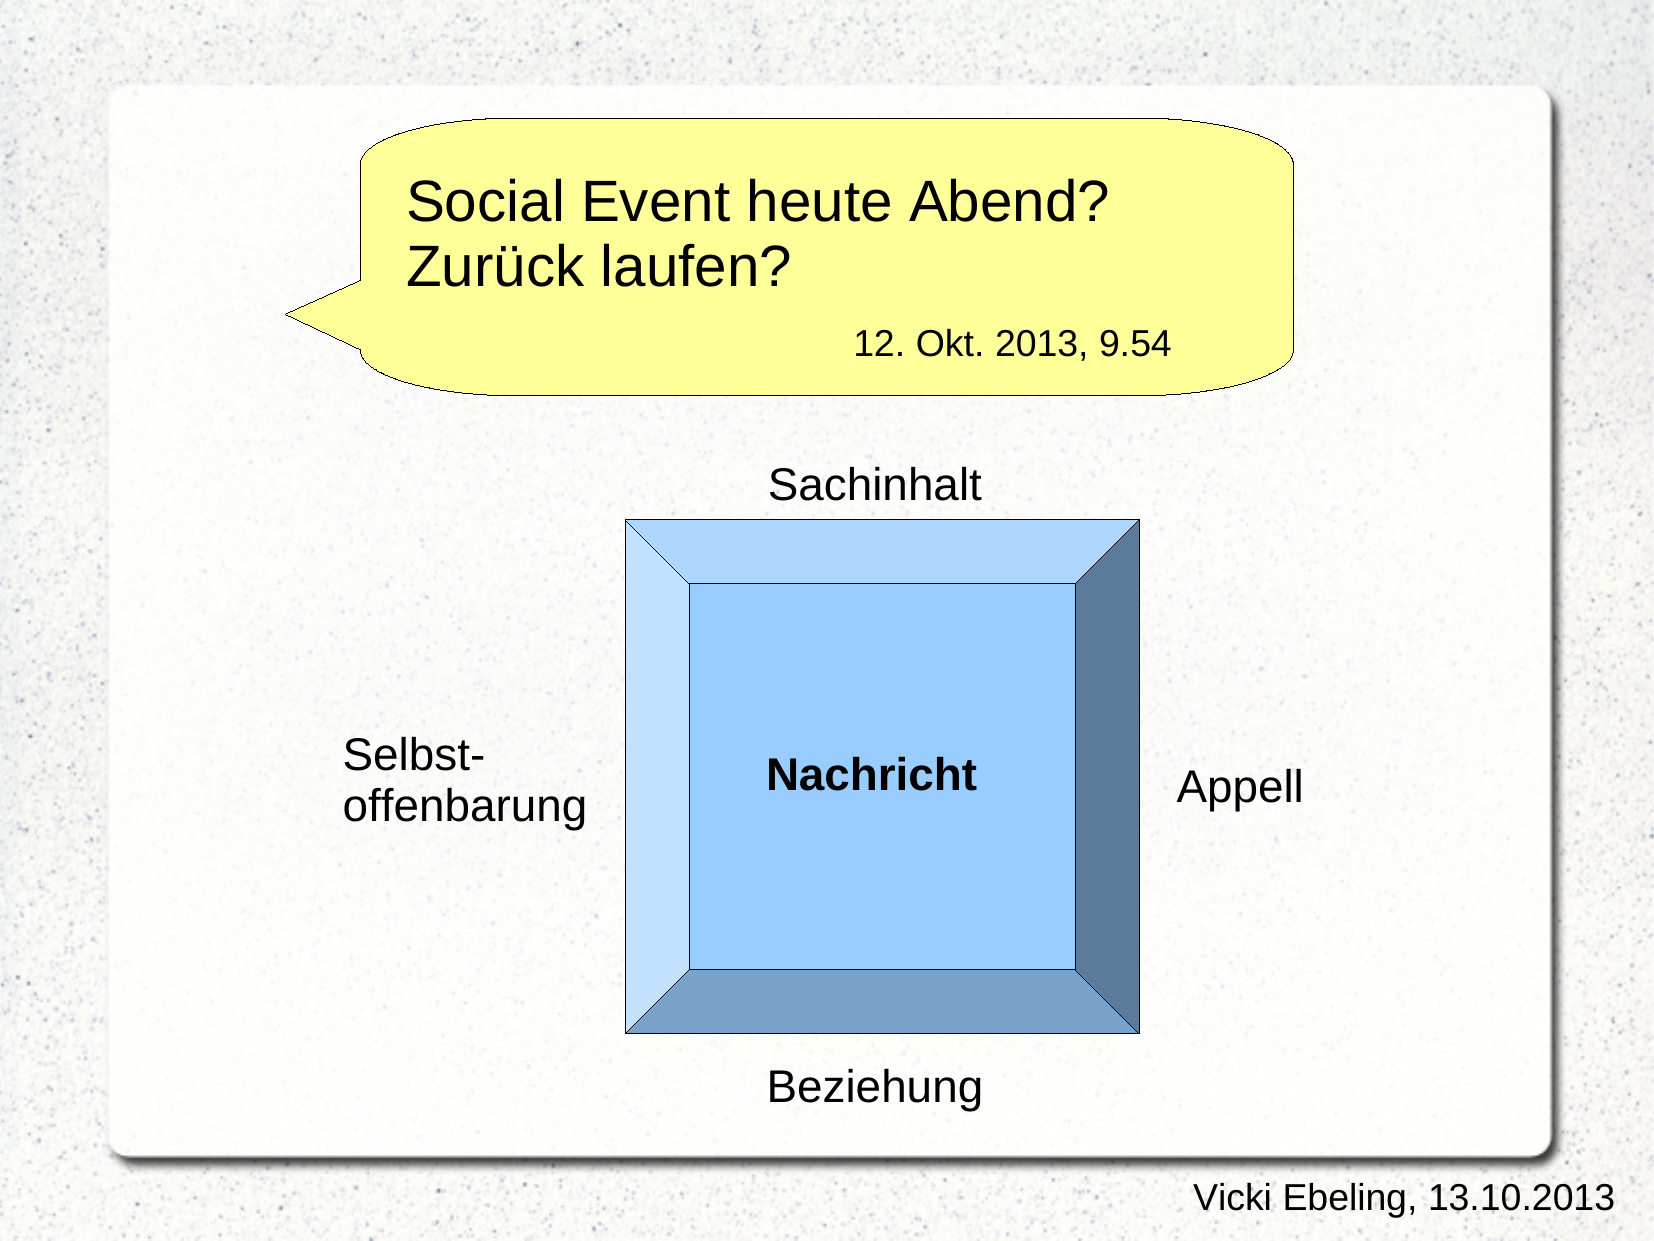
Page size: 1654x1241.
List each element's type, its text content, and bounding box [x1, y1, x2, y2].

text_box Selbst- offenbarung [327, 721, 620, 845]
text_box Vicki Ebeling, 13.10.2013 [1178, 1169, 1630, 1227]
text_box Nachricht [751, 741, 1007, 810]
text_box Beziehung [751, 1053, 1013, 1123]
text_box Sachinhalt [753, 451, 1012, 520]
text_box Social Event heute Abend? Zurück laufen? [391, 161, 1126, 307]
picture [0, 0, 1654, 1241]
text_box 12. Okt. 2013, 9.54 [838, 315, 1188, 373]
text_box [626, 519, 1140, 1034]
text_box [285, 118, 1294, 396]
text_box Appell [1161, 754, 1326, 823]
